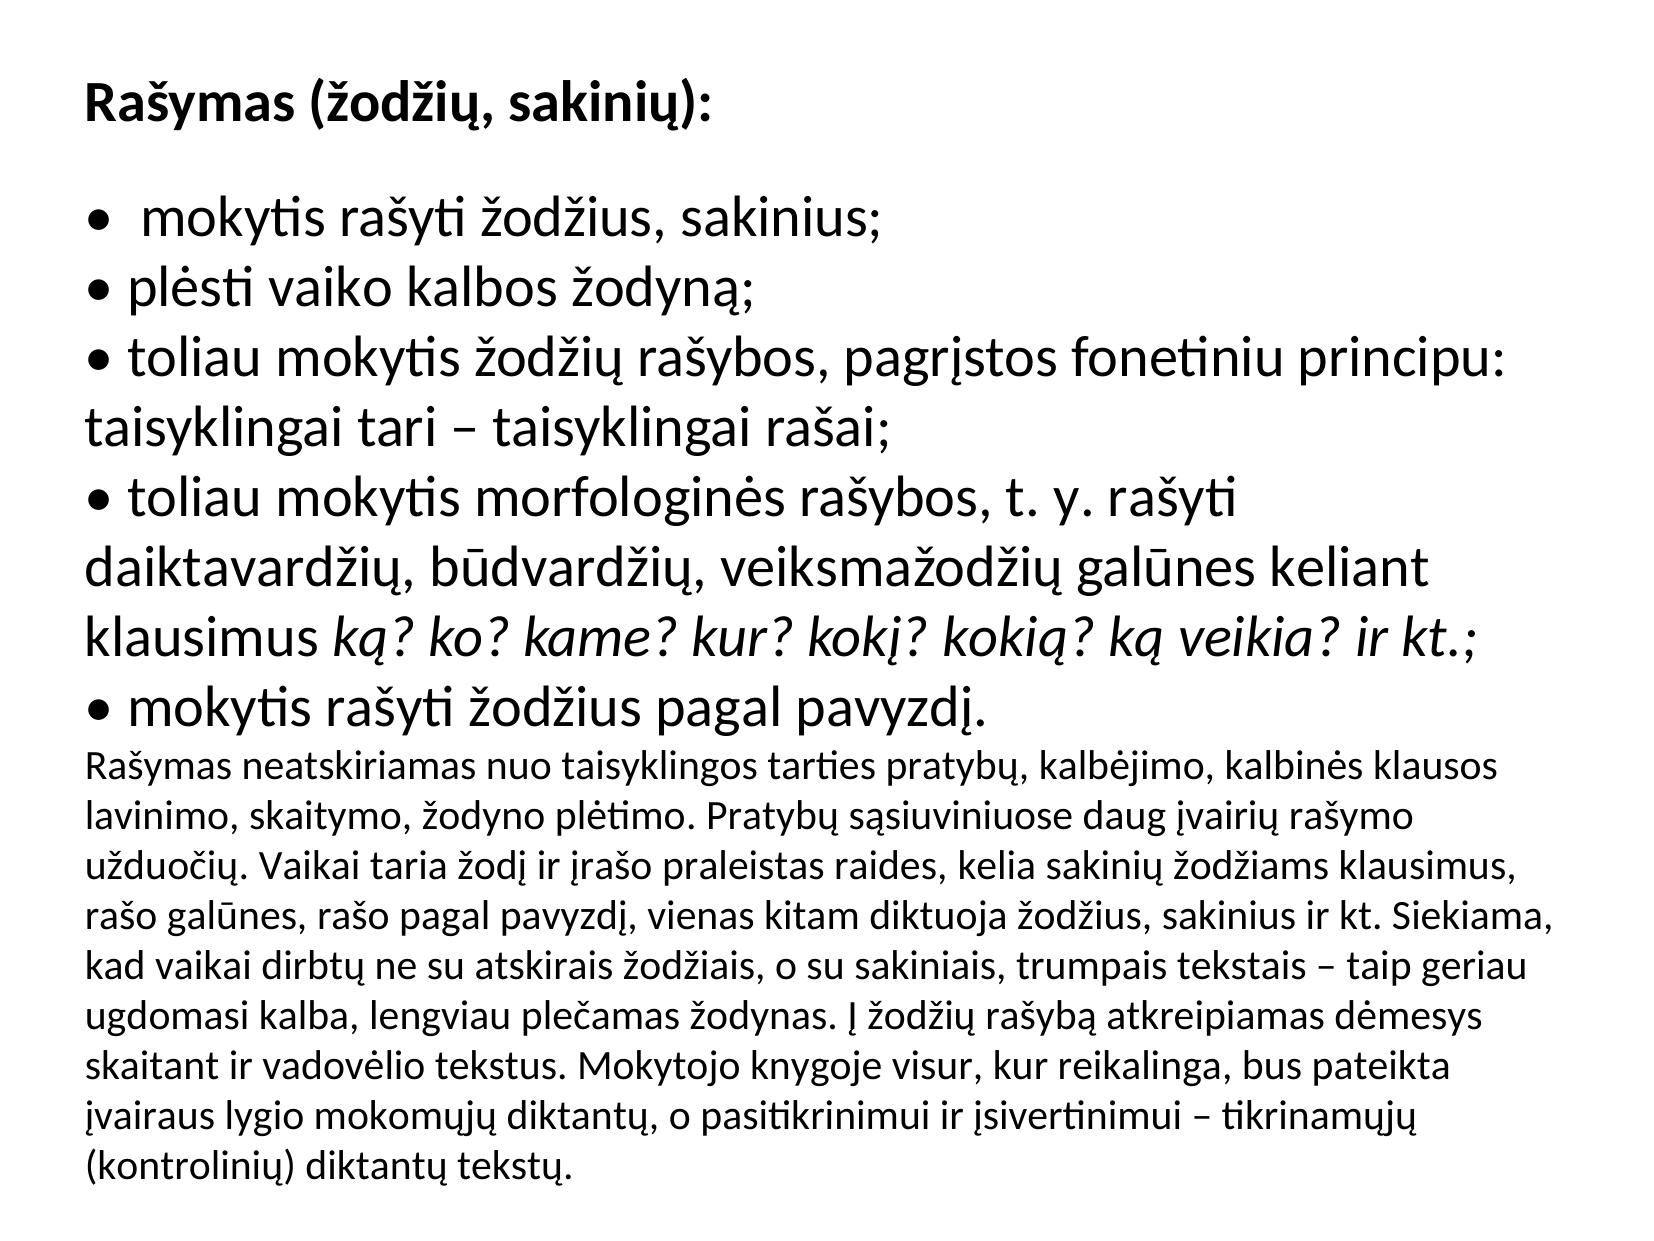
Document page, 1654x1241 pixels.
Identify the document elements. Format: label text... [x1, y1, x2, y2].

text_box Rašymas (žodžių, sakinių): • mokytis rašyti žodžius, sakinius; • plėsti vaiko kalbos žodyną; • toliau mokytis žodžių rašybos, pagrįstos fonetiniu principu: taisyklingai tari – taisyklingai rašai; • toliau mokytis morfologinės rašybos, t. y. rašyti daiktavardžių, būdvardžių, veiksmažodžių galūnes keliant klausimus ką? ko? kame? kur? kokį? kokią? ką veikia? ir kt.; • mokytis rašyti žodžius pagal pavyzdį. Rašymas neatskiriamas nuo taisyklingos tarties pratybų, kalbėjimo, kalbinės klausos lavinimo, skaitymo, žodyno plėtimo. Pratybų sąsiuviniuose daug įvairių rašymo užduočių. Vaikai taria žodį ir įrašo praleistas raides, kelia sakinių žodžiams klausimus, rašo galūnes, rašo pagal pavyzdį, vienas kitam diktuoja žodžius, sakinius ir kt. Siekiama, kad vaikai dirbtų ne su atskirais žodžiais, o su sakiniais, trumpais tekstais – taip geriau ugdomasi kalba, lengviau plečamas žodynas. Į žodžių rašybą atkreipiamas dėmesys skaitant ir vadovėlio tekstus. Mokytojo knygoje visur, kur reikalinga, bus pateikta įvairaus lygio mokomųjų diktantų, o pasitikrinimui ir įsivertinimui – tikrinamųjų (kontrolinių) diktantų tekstų. [69, 55, 1579, 1207]
